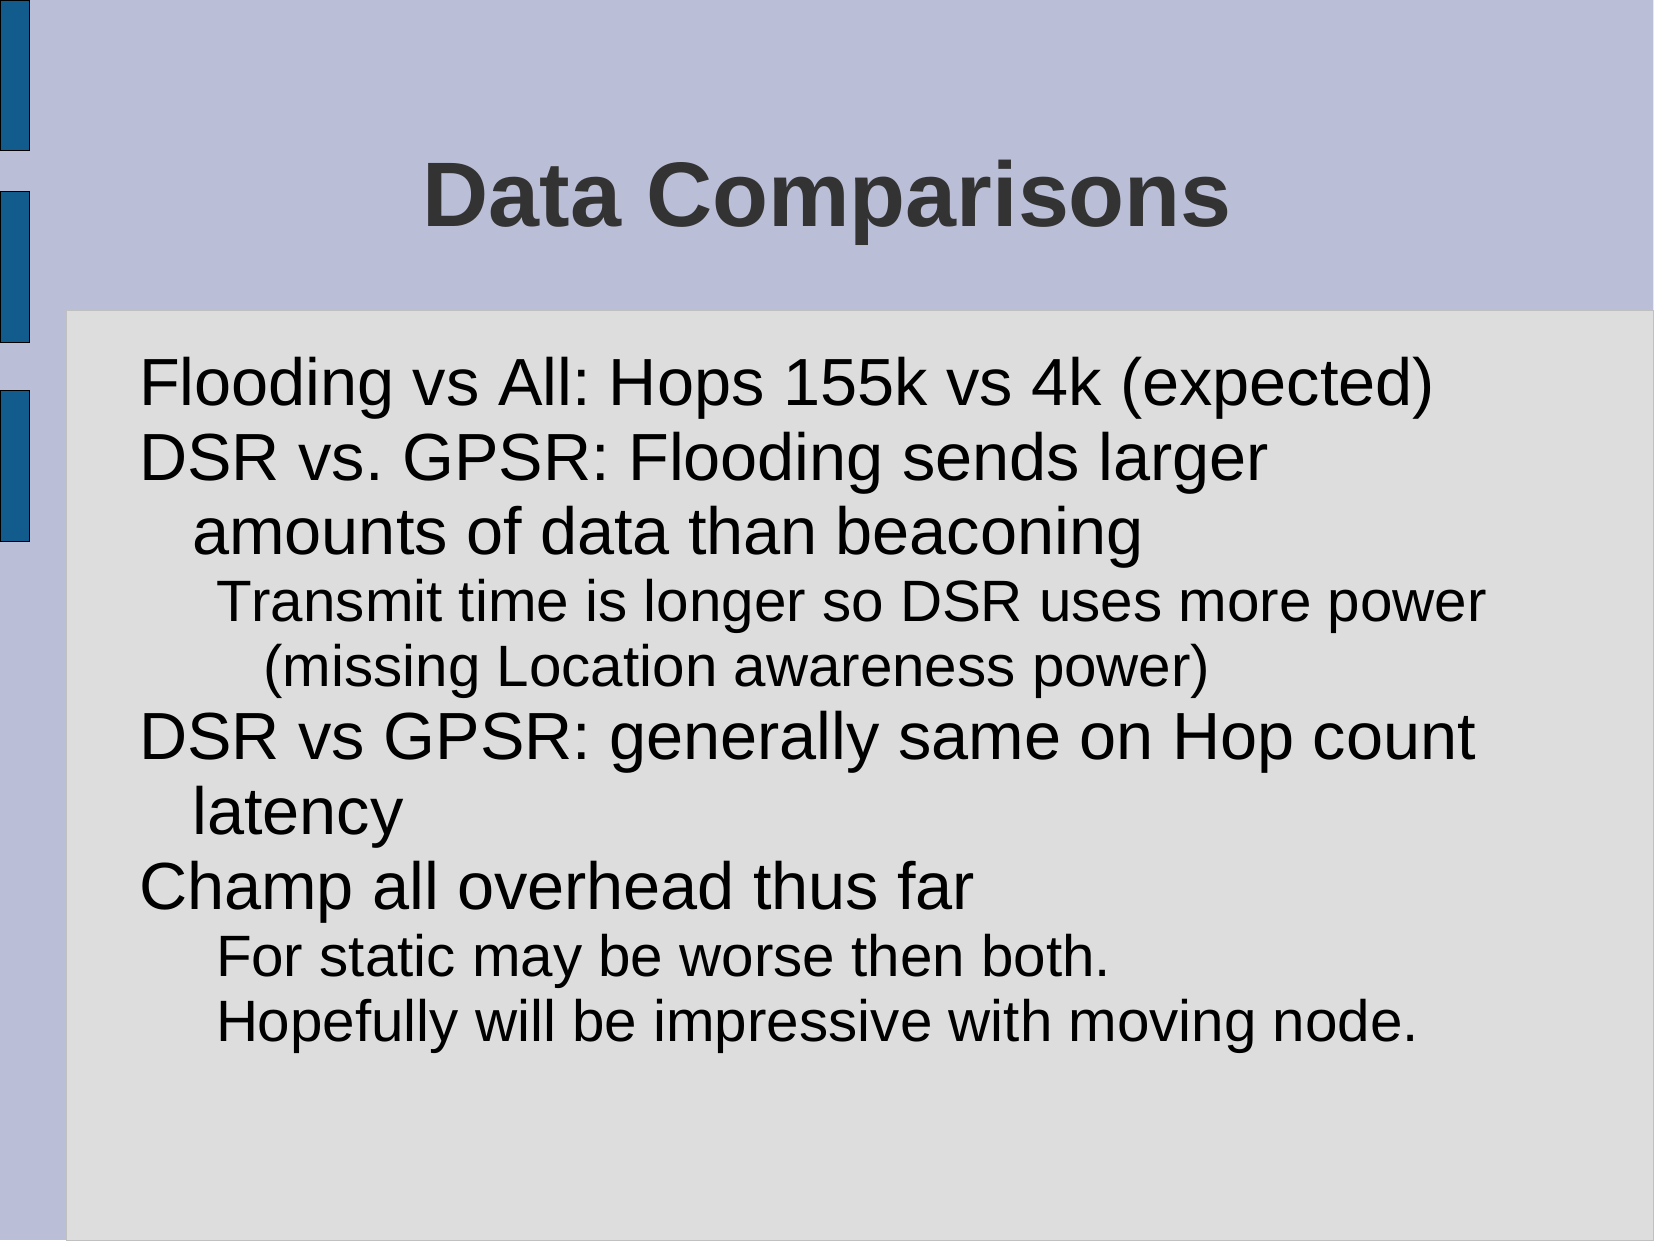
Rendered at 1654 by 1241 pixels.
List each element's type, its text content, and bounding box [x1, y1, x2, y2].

list Flooding vs All: Hops 155k vs 4k (expected) DSR vs. GPSR: Flooding sends larger amounts of data than beaconing Transmit time is longer so DSR uses more power (missing Location awareness power) DSR vs GPSR: generally same on Hop count latency Champ all overhead thus far For static may be worse then both. Hopefully will be impressive with moving node. [121, 344, 1534, 1112]
title Data Comparisons [121, 98, 1534, 291]
